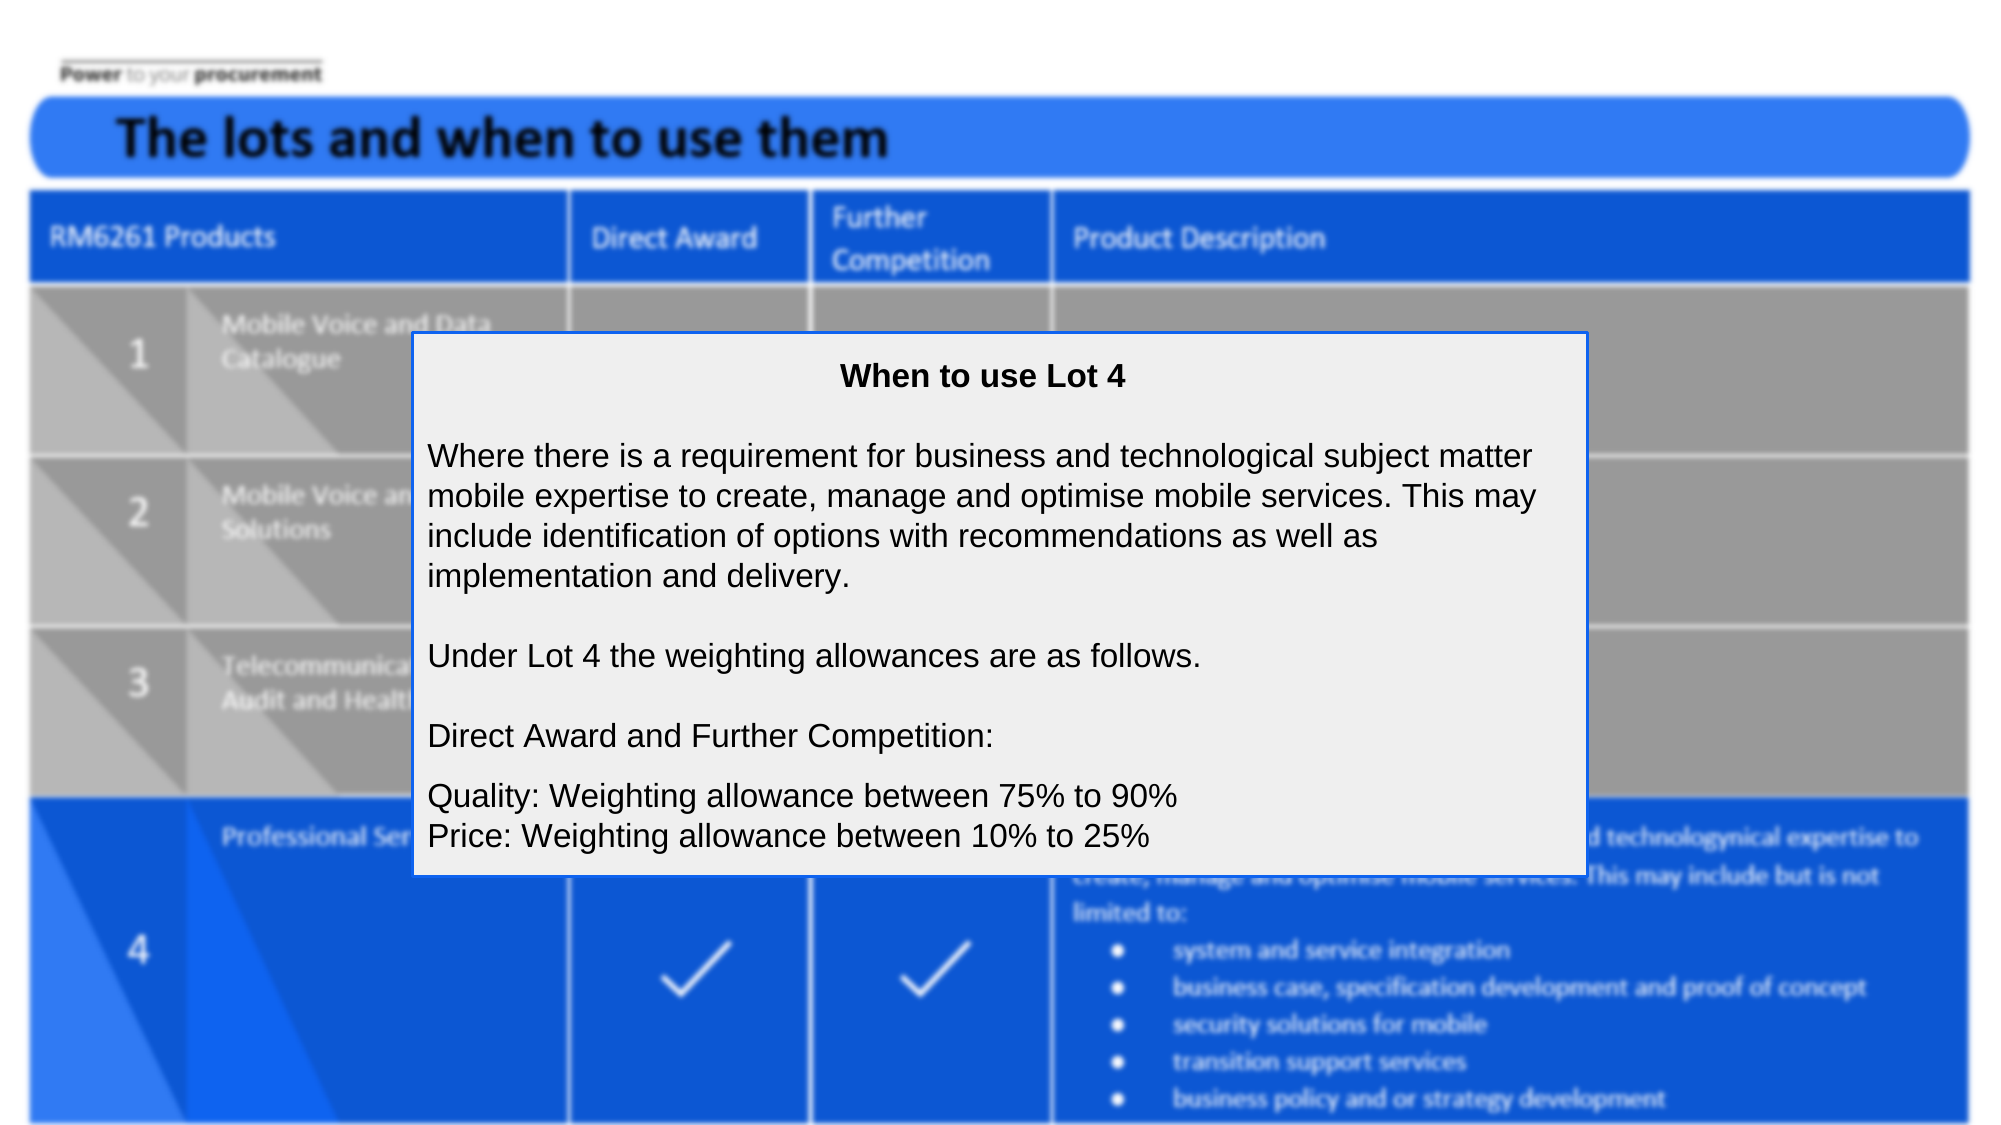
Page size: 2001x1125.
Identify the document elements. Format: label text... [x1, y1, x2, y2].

text_box When to use Lot 4 Where there is a requirement for business and technological subject matter mobile expertise to create, manage and optimise mobile services. This may include identification of options with recommendations as well as implementation and delivery. Under Lot 4 the weighting allowances are as follows. Direct Award and Further Competition: Quality: Weighting allowance between 75% to 90% Price: Weighting allowance between 10% to 25% [412, 332, 1588, 877]
picture [1, 0, 1999, 1125]
